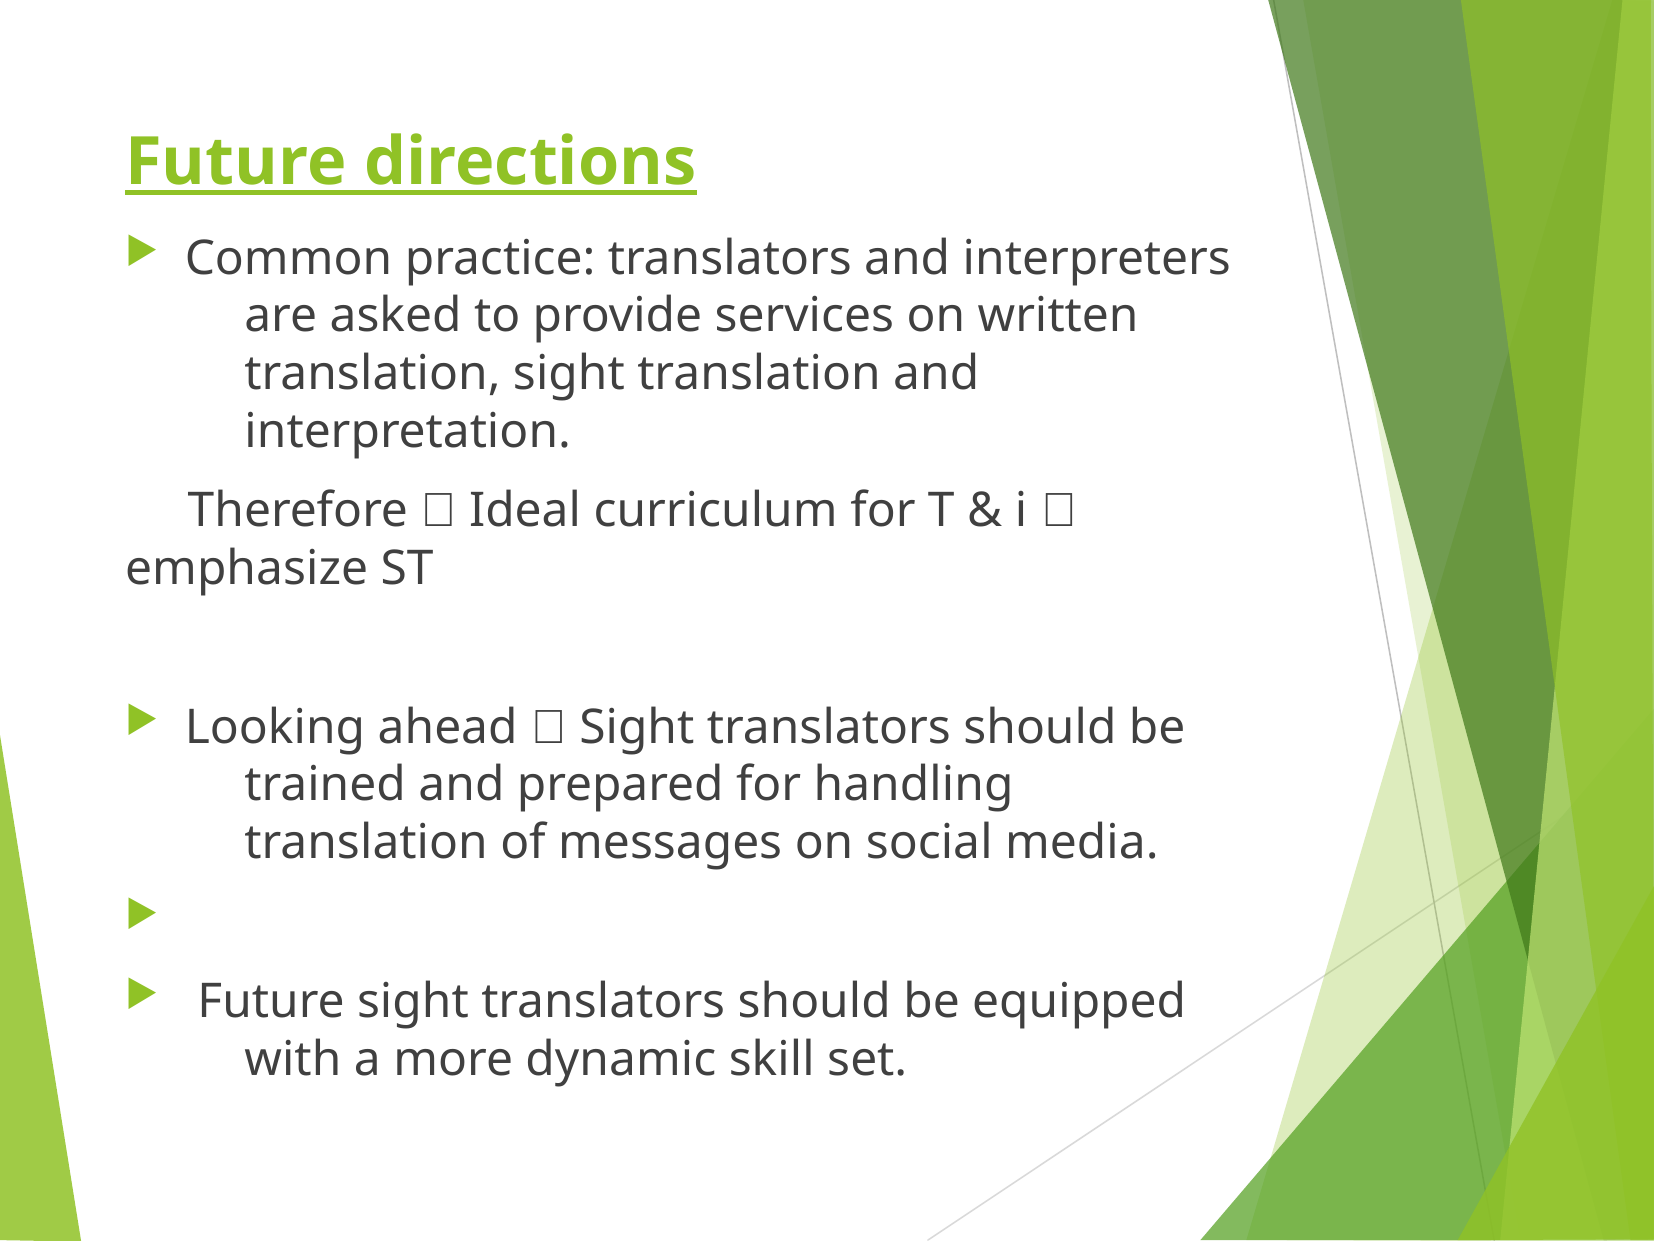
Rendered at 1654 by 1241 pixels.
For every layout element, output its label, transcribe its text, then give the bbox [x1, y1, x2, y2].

list Common practice: translators and interpreters are asked to provide services on written translation, sight translation and interpretation. Therefore  Ideal curriculum for T & i  emphasize ST Looking ahead  Sight translators should be trained and prepared for handling translation of messages on social media. Future sight translators should be equipped with a more dynamic skill set. [110, 218, 1259, 1093]
title Future directions [110, 110, 1259, 218]
